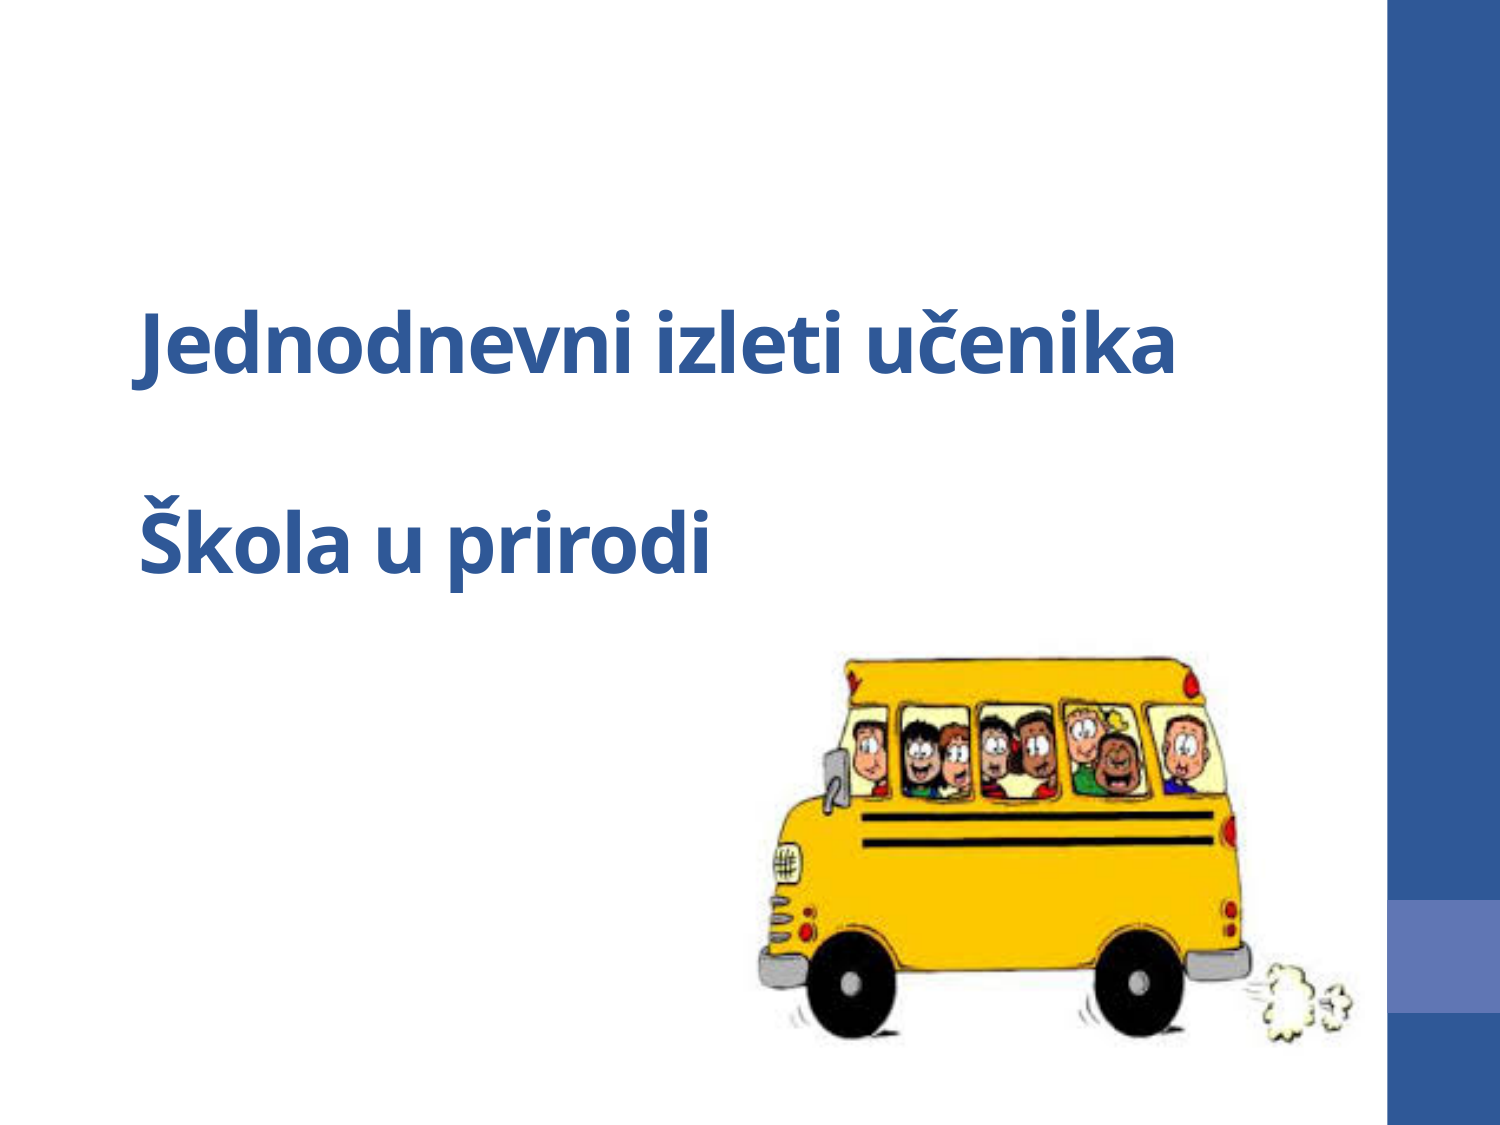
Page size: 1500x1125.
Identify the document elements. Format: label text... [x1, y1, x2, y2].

title Jednodnevni izleti učenika Škola u prirodi [123, 30, 1500, 598]
picture [738, 633, 1365, 1081]
